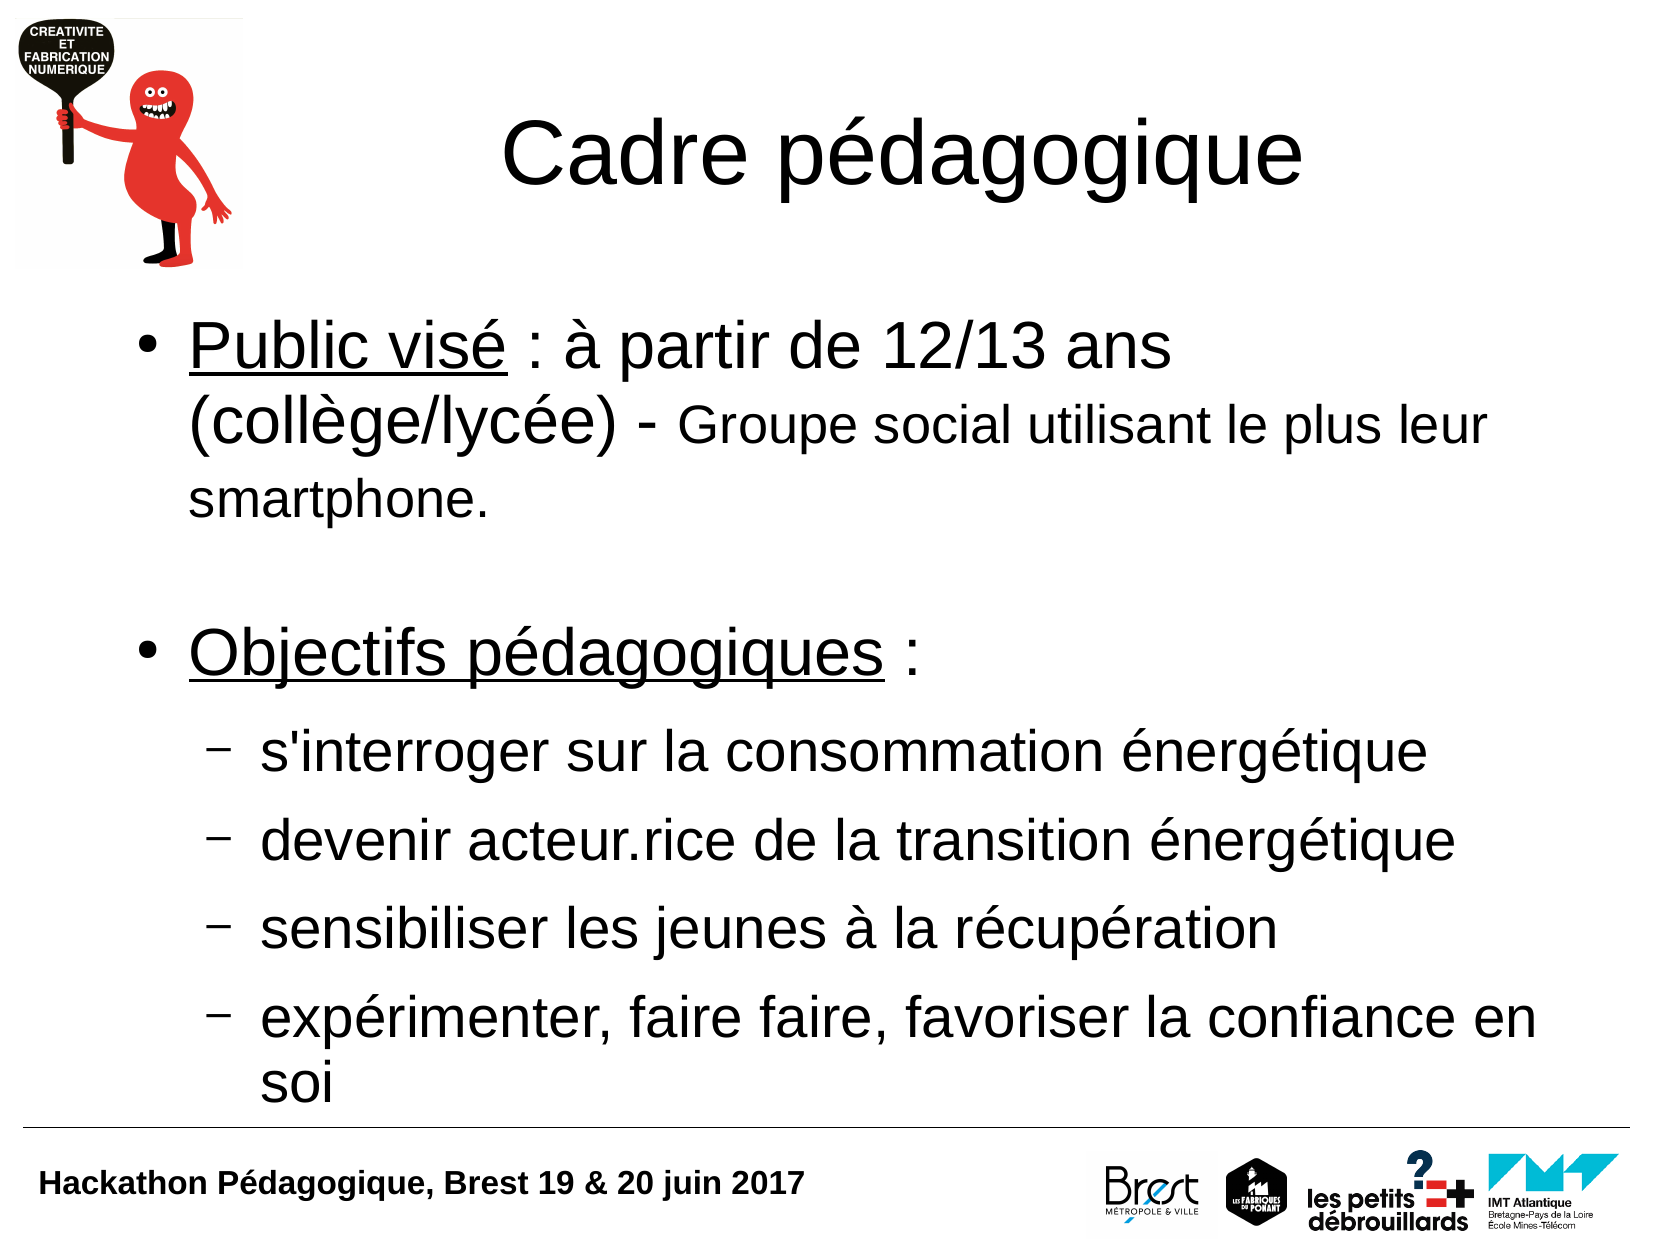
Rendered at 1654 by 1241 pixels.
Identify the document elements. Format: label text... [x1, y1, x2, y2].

picture [1308, 1150, 1474, 1231]
picture [1226, 1158, 1287, 1226]
title Cadre pédagogique [243, 49, 1571, 257]
list Public visé : à partir de 12/13 ans (collège/lycée) - Groupe social utilisant le plus leur smartphone. Objectifs pédagogiques : s'interroger sur la consommation énergétique devenir acteur.rice de la transition énergétique sensibiliser les jeunes à la récupération expérimenter, faire faire, favoriser la confiance en soi [118, 307, 1607, 1127]
picture [15, 18, 243, 269]
picture [1086, 1151, 1218, 1240]
picture [1488, 1153, 1619, 1229]
text_box Hackathon Pédagogique, Brest 19 & 20 juin 2017 [23, 1157, 945, 1211]
